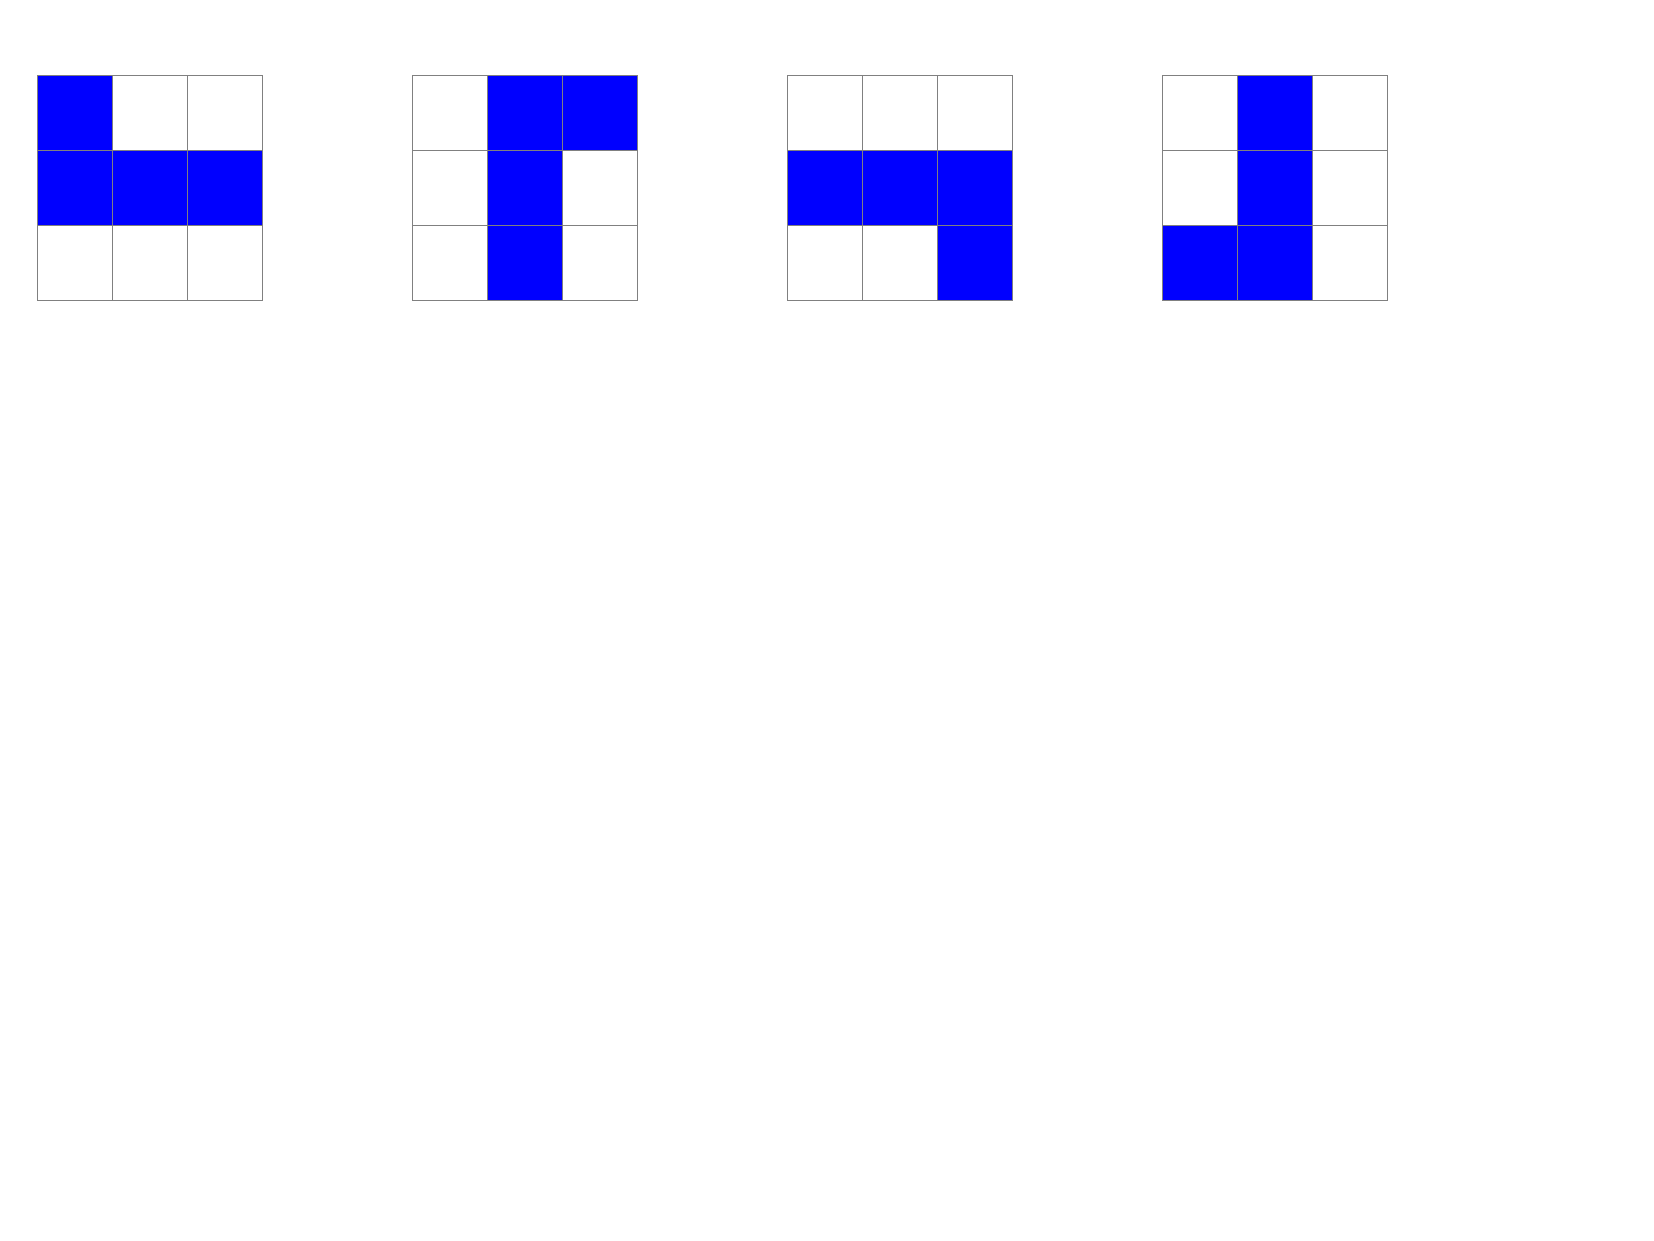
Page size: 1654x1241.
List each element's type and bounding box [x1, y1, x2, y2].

text_box [1162, 75, 1312, 301]
text_box [487, 75, 638, 301]
text_box [37, 75, 263, 225]
text_box [787, 150, 1013, 301]
